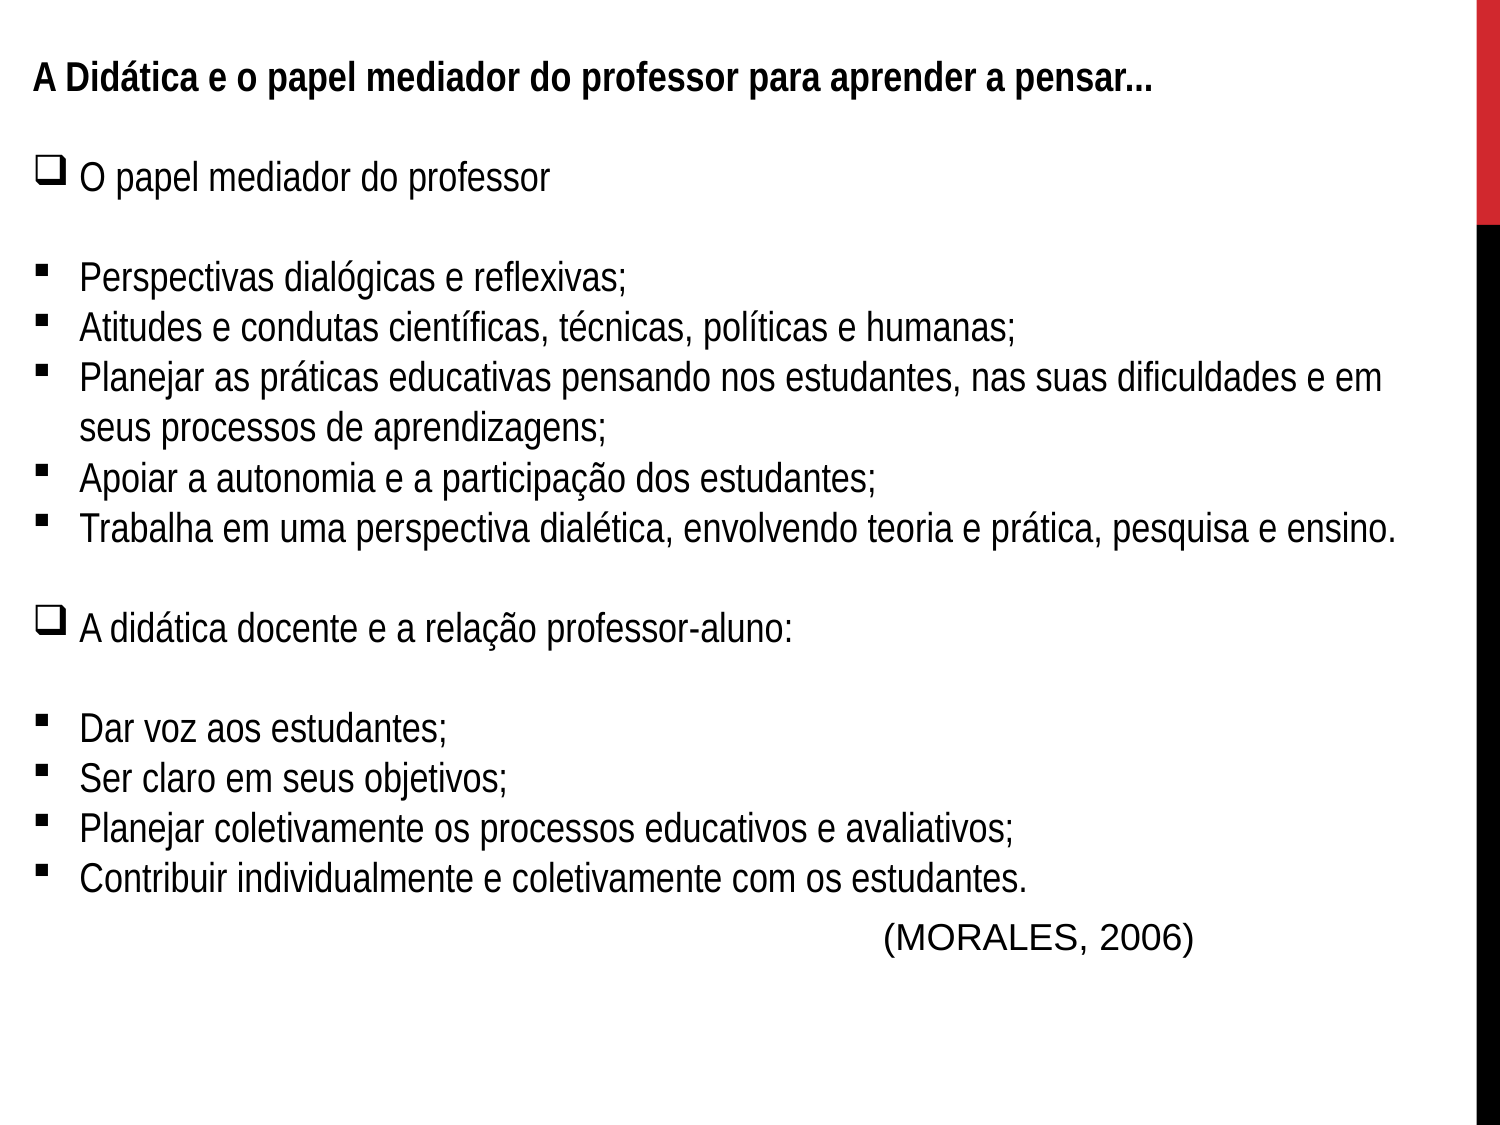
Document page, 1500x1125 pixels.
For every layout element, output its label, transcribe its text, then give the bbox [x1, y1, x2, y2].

text_box A Didática e o papel mediador do professor para aprender a pensar... O papel mediador do professor Perspectivas dialógicas e reflexivas; Atitudes e condutas científicas, técnicas, políticas e humanas; Planejar as práticas educativas pensando nos estudantes, nas suas dificuldades e em seus processos de aprendizagens; Apoiar a autonomia e a participação dos estudantes; Trabalha em uma perspectiva dialética, envolvendo teoria e prática, pesquisa e ensino. A didática docente e a relação professor-aluno: Dar voz aos estudantes; Ser claro em seus objetivos; Planejar coletivamente os processos educativos e avaliativos; Contribuir individualmente e coletivamente com os estudantes. [17, 42, 1436, 908]
text_box (MORALES, 2006) [868, 905, 1436, 965]
